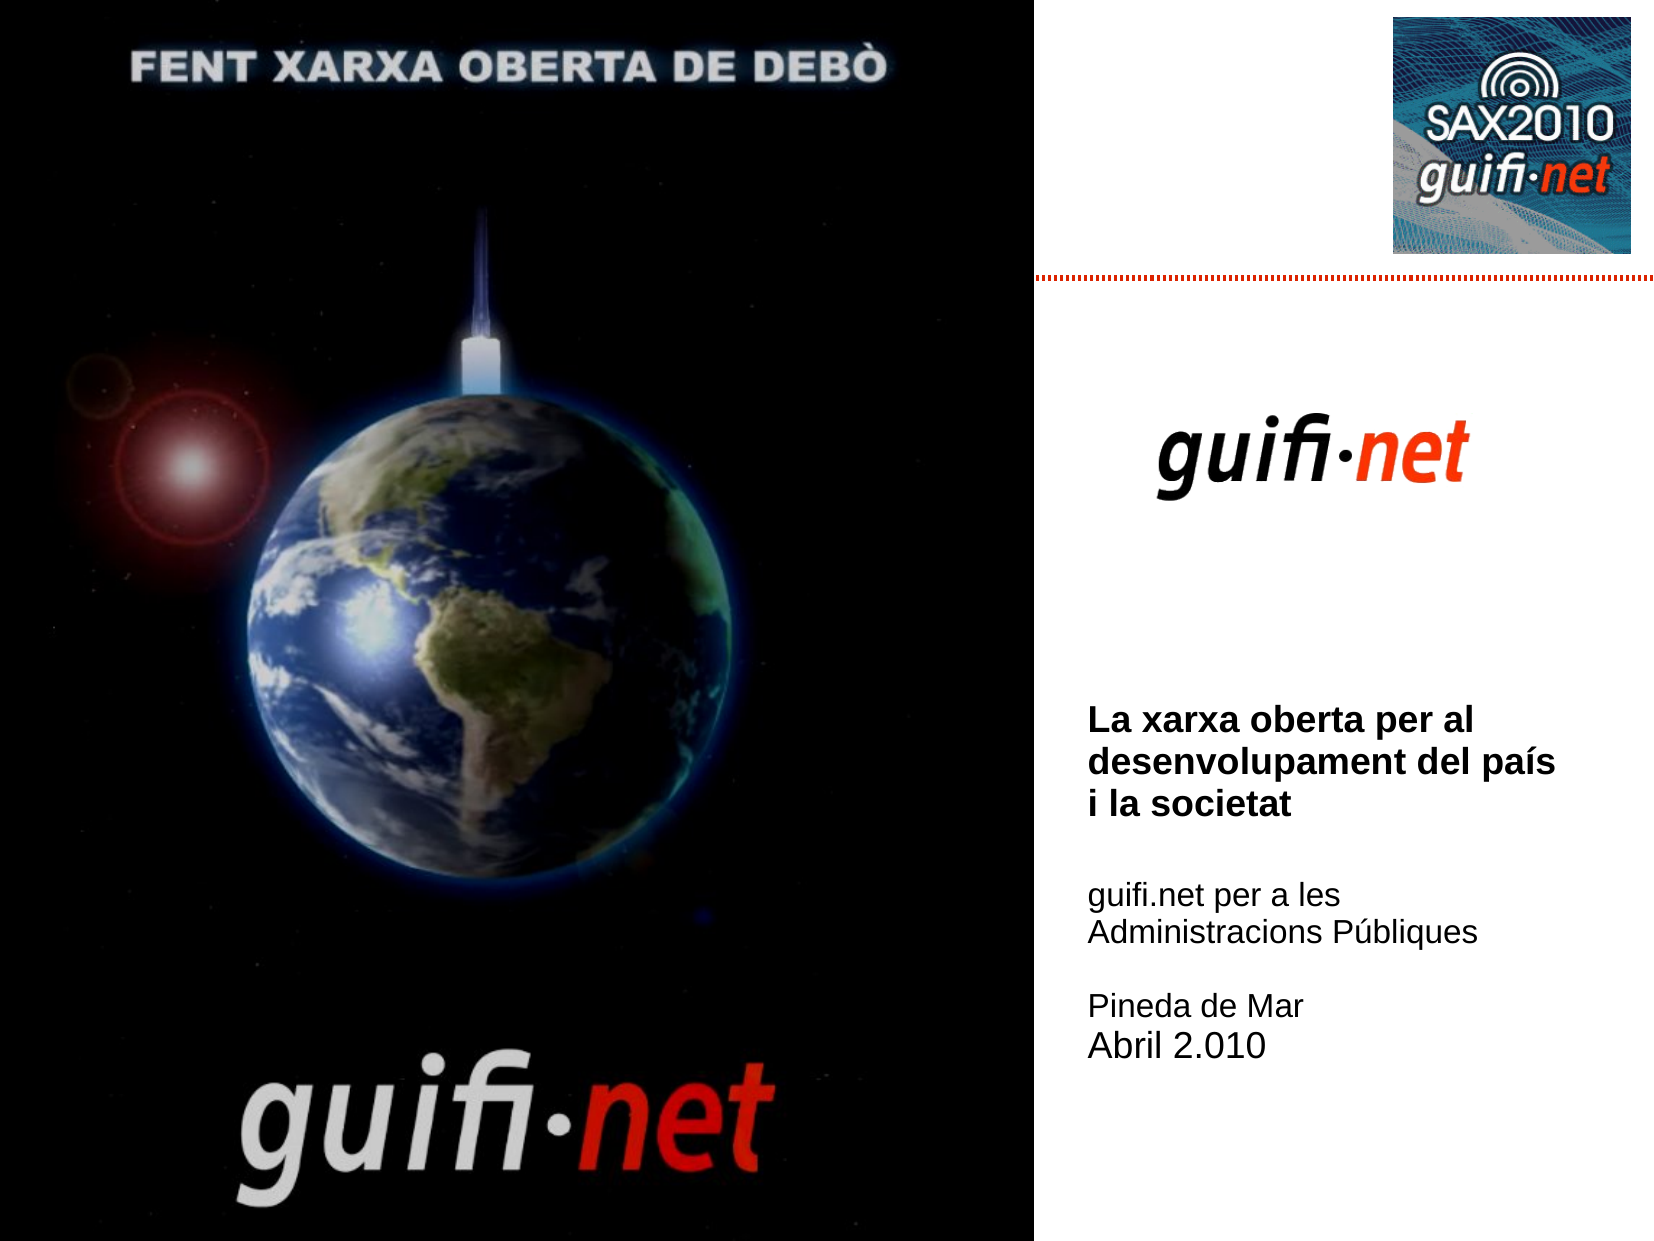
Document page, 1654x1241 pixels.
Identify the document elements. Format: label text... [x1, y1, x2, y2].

picture [1151, 413, 1477, 502]
picture [0, 0, 1034, 1241]
text_box La xarxa oberta per al desenvolupament del país i la societat guifi.net per a les Administracions Públiques Pineda de Mar Abril 2.010 [1072, 691, 1575, 1116]
picture [1393, 17, 1631, 254]
